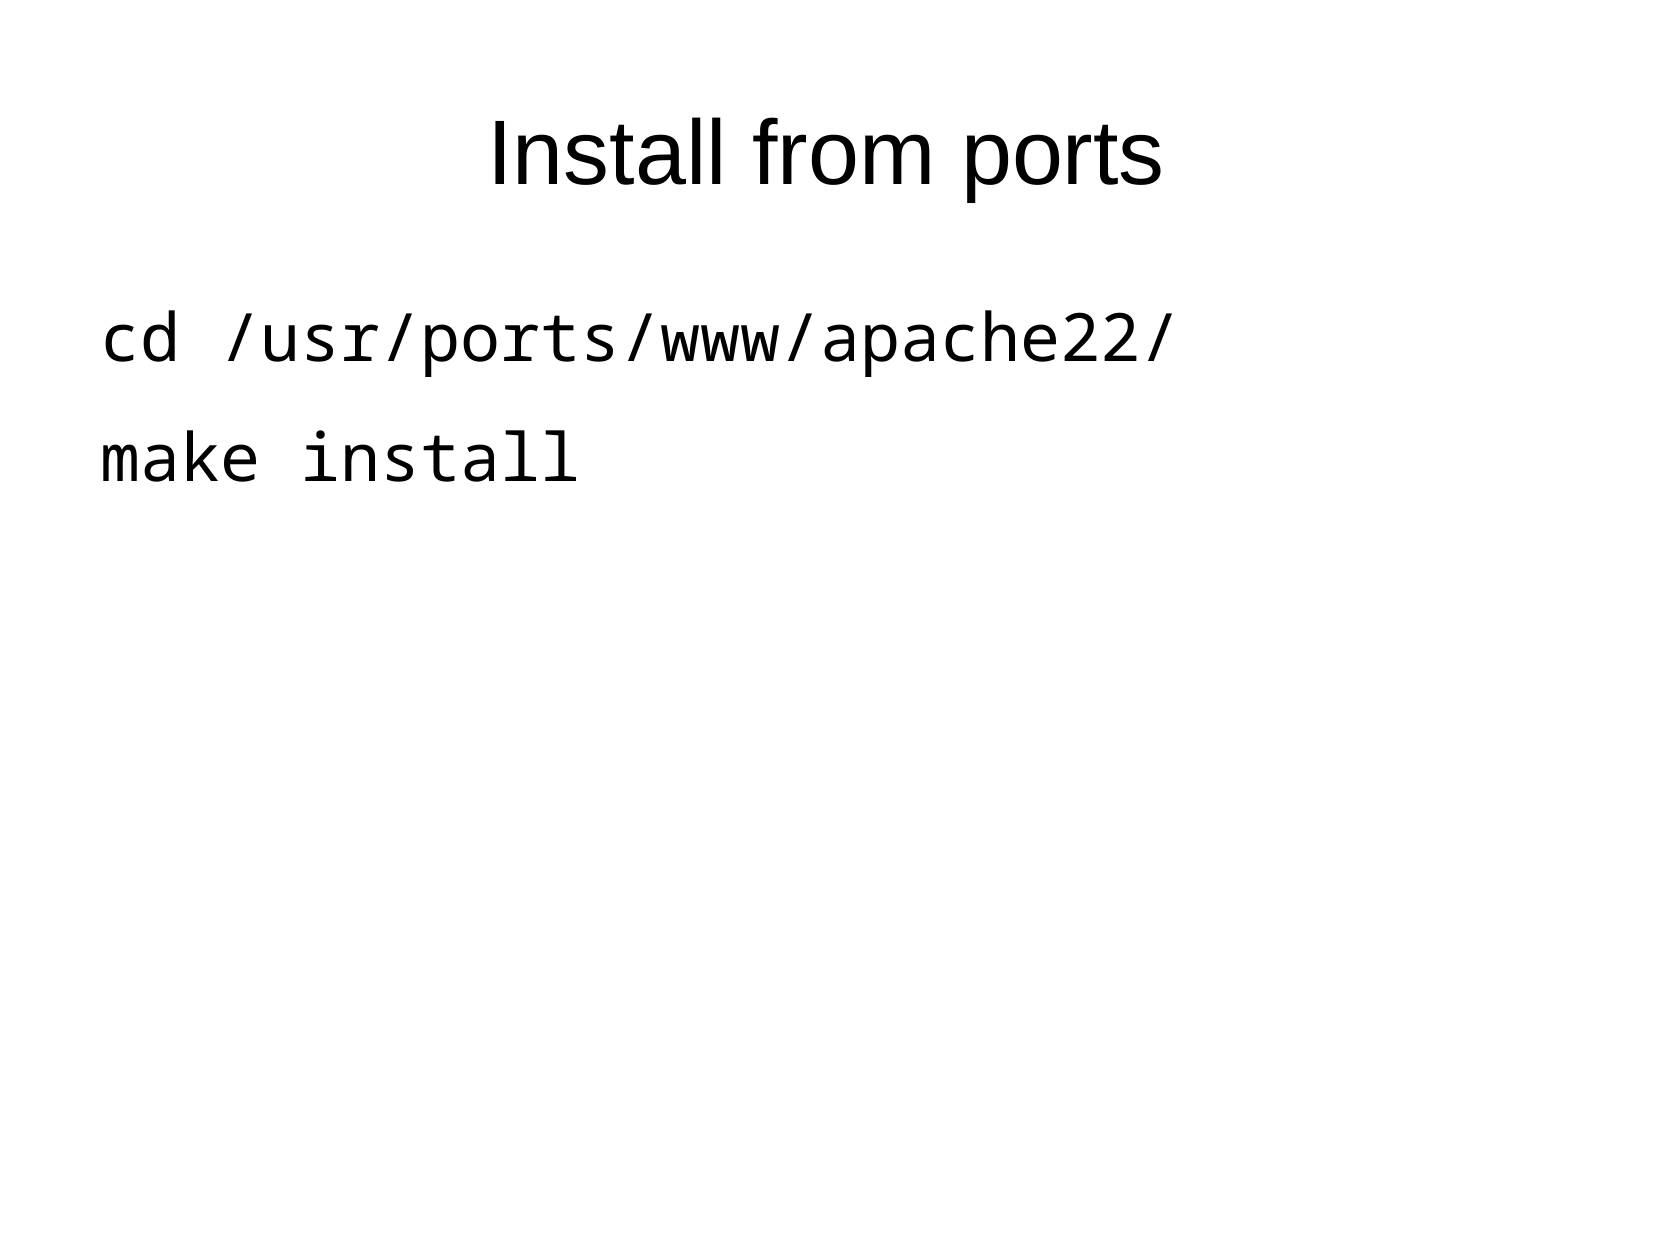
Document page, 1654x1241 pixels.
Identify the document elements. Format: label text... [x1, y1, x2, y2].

title Install from ports [82, 49, 1571, 257]
list cd /usr/ports/www/apache22/ make install [82, 290, 1571, 1094]
